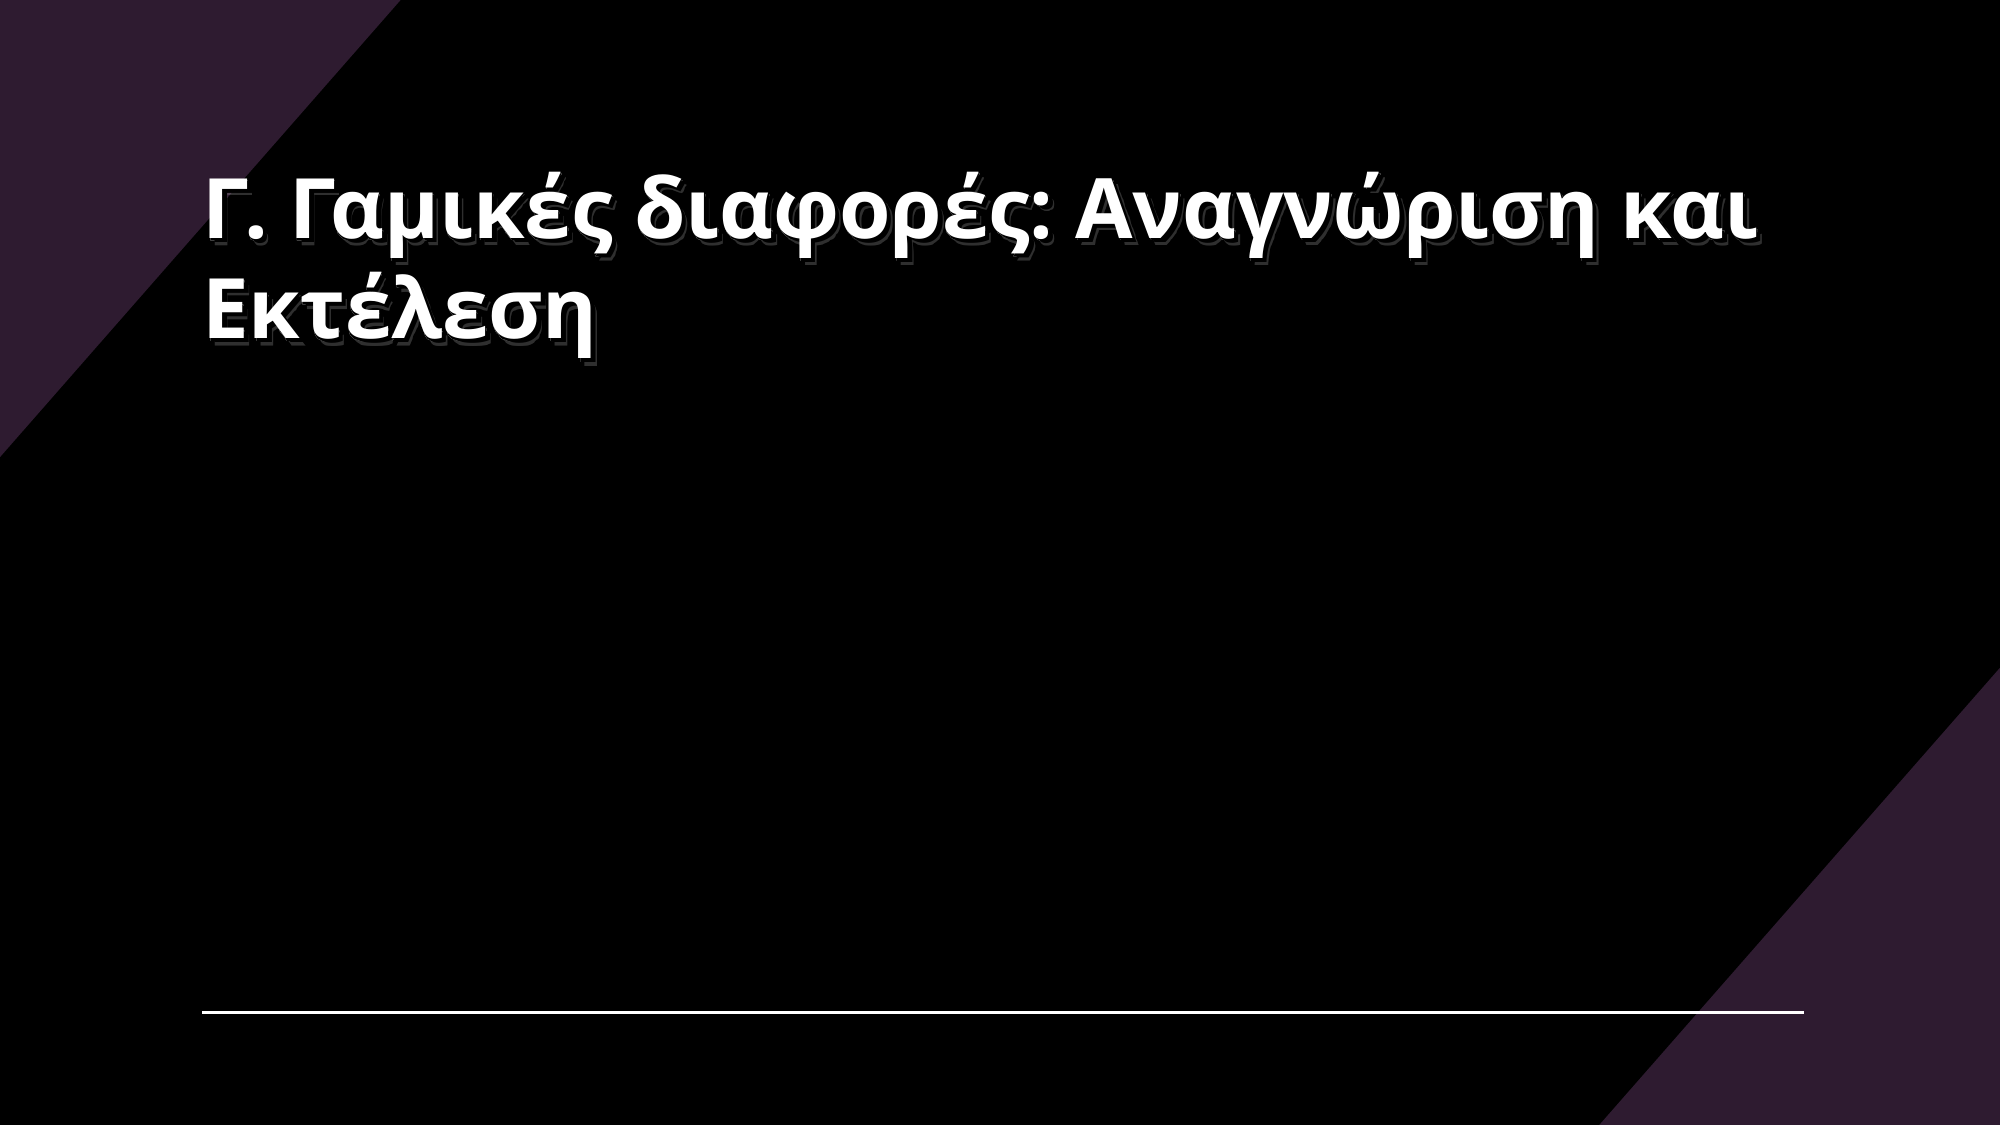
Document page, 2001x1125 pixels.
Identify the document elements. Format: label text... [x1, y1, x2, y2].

title Γ. Γαμικές διαφορές: Αναγνώριση και Εκτέλεση [187, 143, 1813, 367]
